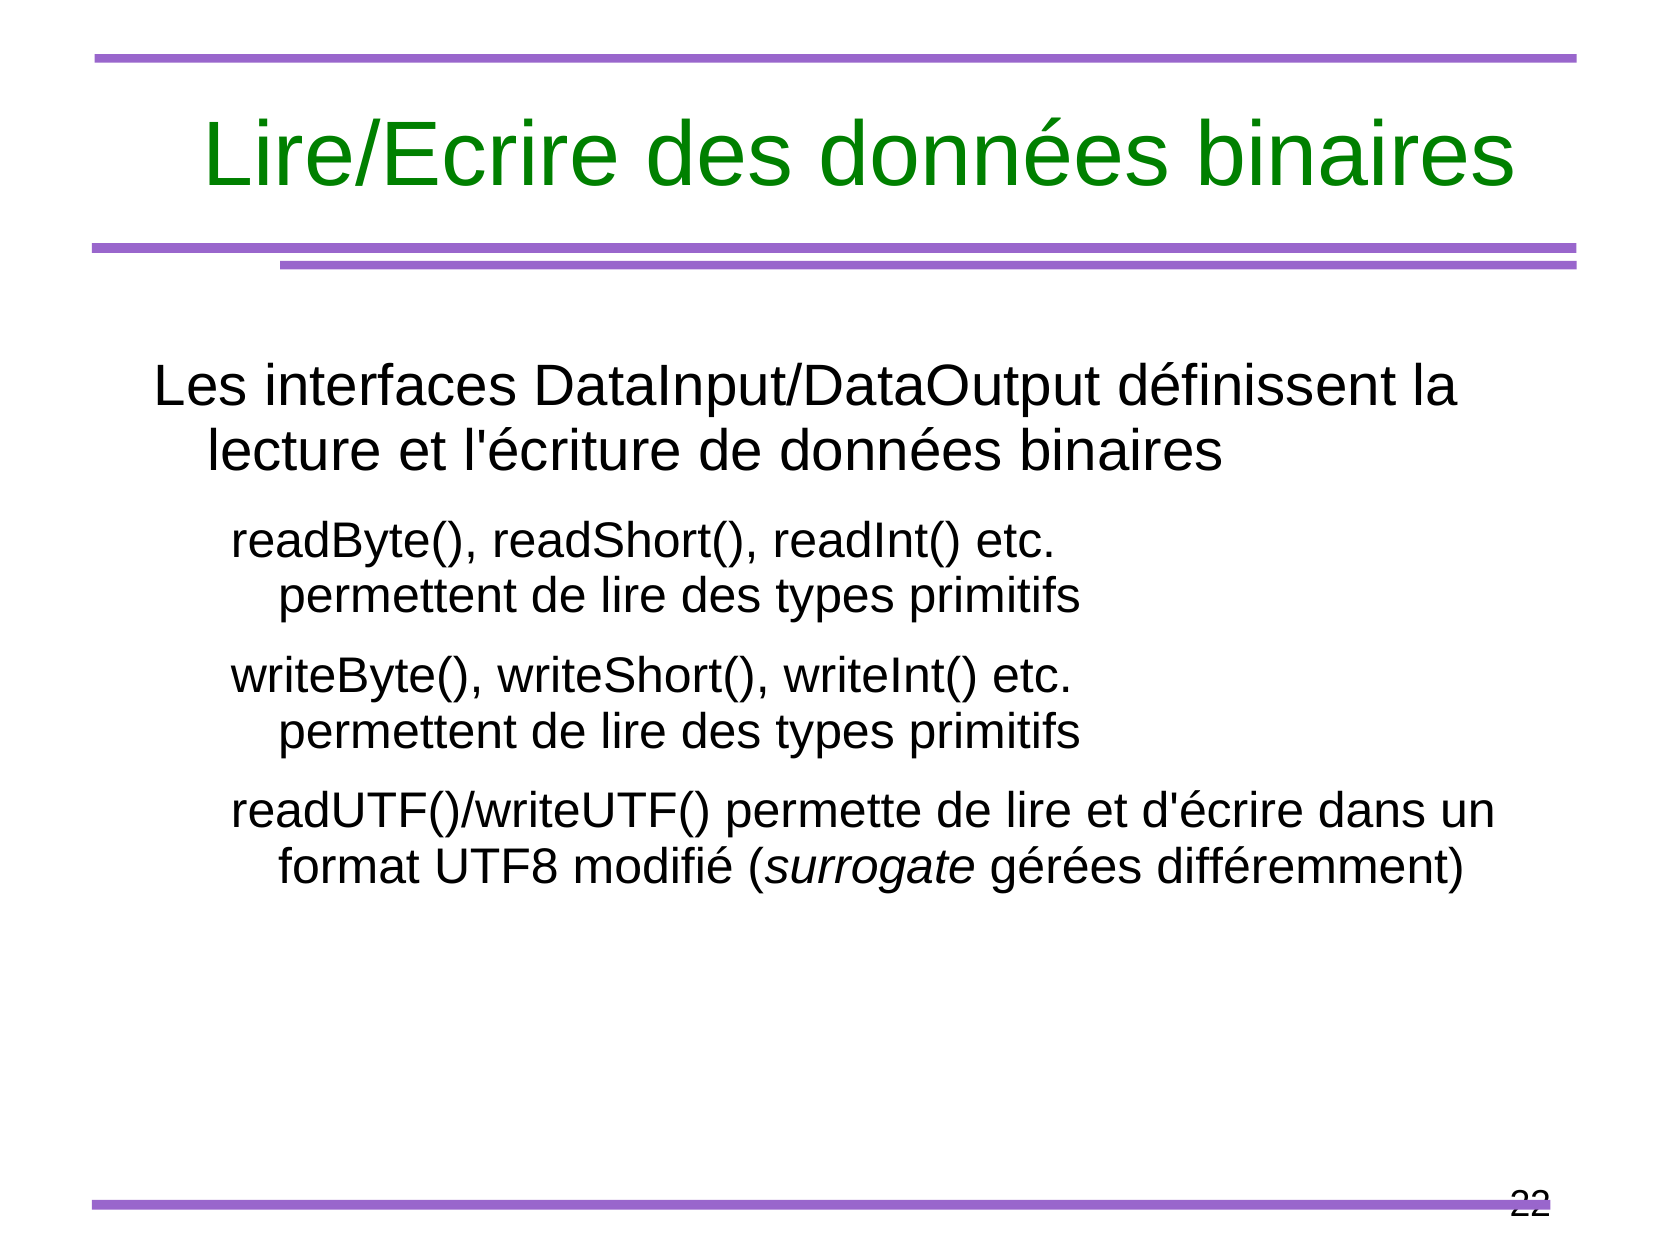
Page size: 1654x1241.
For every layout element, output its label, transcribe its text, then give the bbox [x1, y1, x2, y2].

list Les interfaces DataInput/DataOutput définissent la lecture et l'écriture de données binaires readByte(), readShort(), readInt() etc. permettent de lire des types primitifs writeByte(), writeShort(), writeInt() etc. permettent de lire des types primitifs readUTF()/writeUTF() permette de lire et d'écrire dans un format UTF8 modifié (surrogate gérées différemment) [121, 344, 1534, 1142]
title Lire/Ecrire des données binaires [121, 42, 1534, 265]
